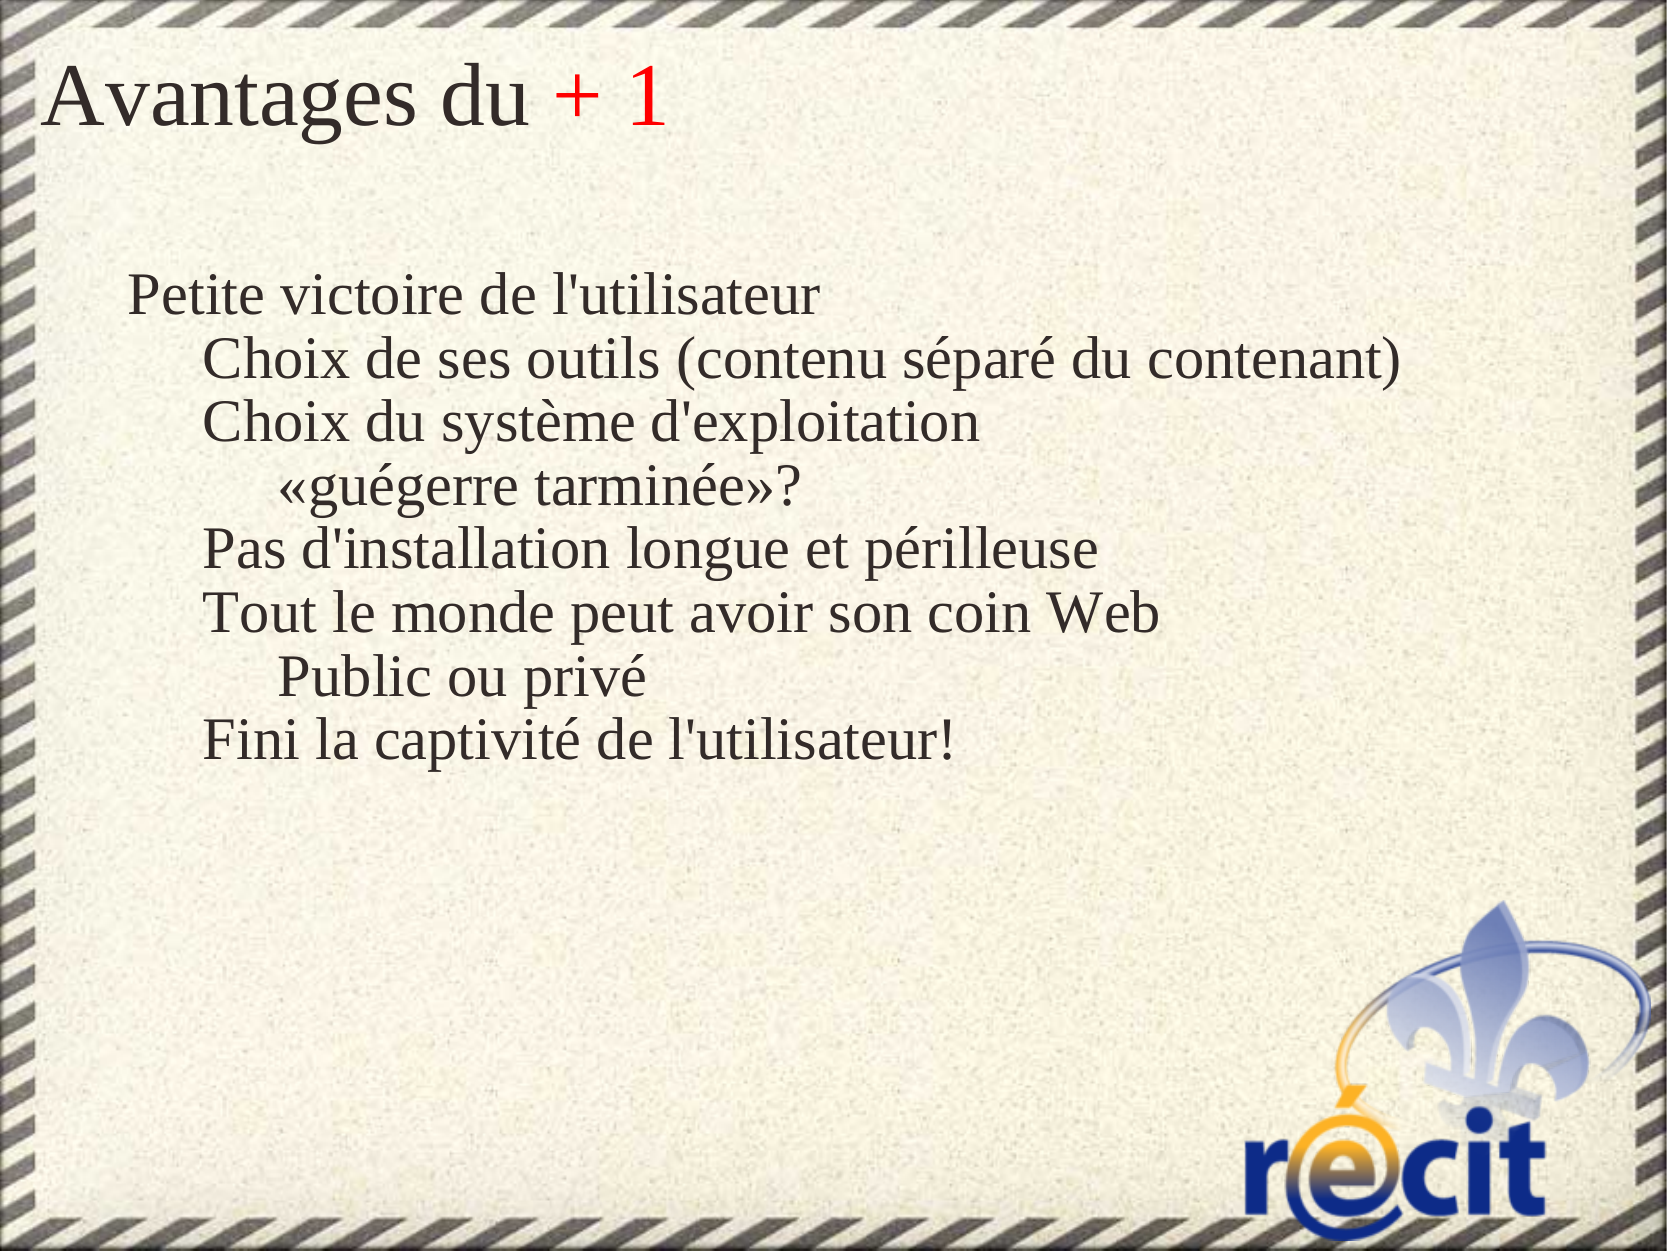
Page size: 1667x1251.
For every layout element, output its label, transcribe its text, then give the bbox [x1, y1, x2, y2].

list Petite victoire de l'utilisateur Choix de ses outils (contenu séparé du contenant) Choix du système d'exploitation «guégerre tarminée»? Pas d'installation longue et périlleuse Tout le monde peut avoir son coin Web Public ou privé Fini la captivité de l'utilisateur! [109, 263, 1648, 1251]
title Avantages du + 1 [40, 50, 1627, 201]
picture [0, 0, 1667, 1251]
